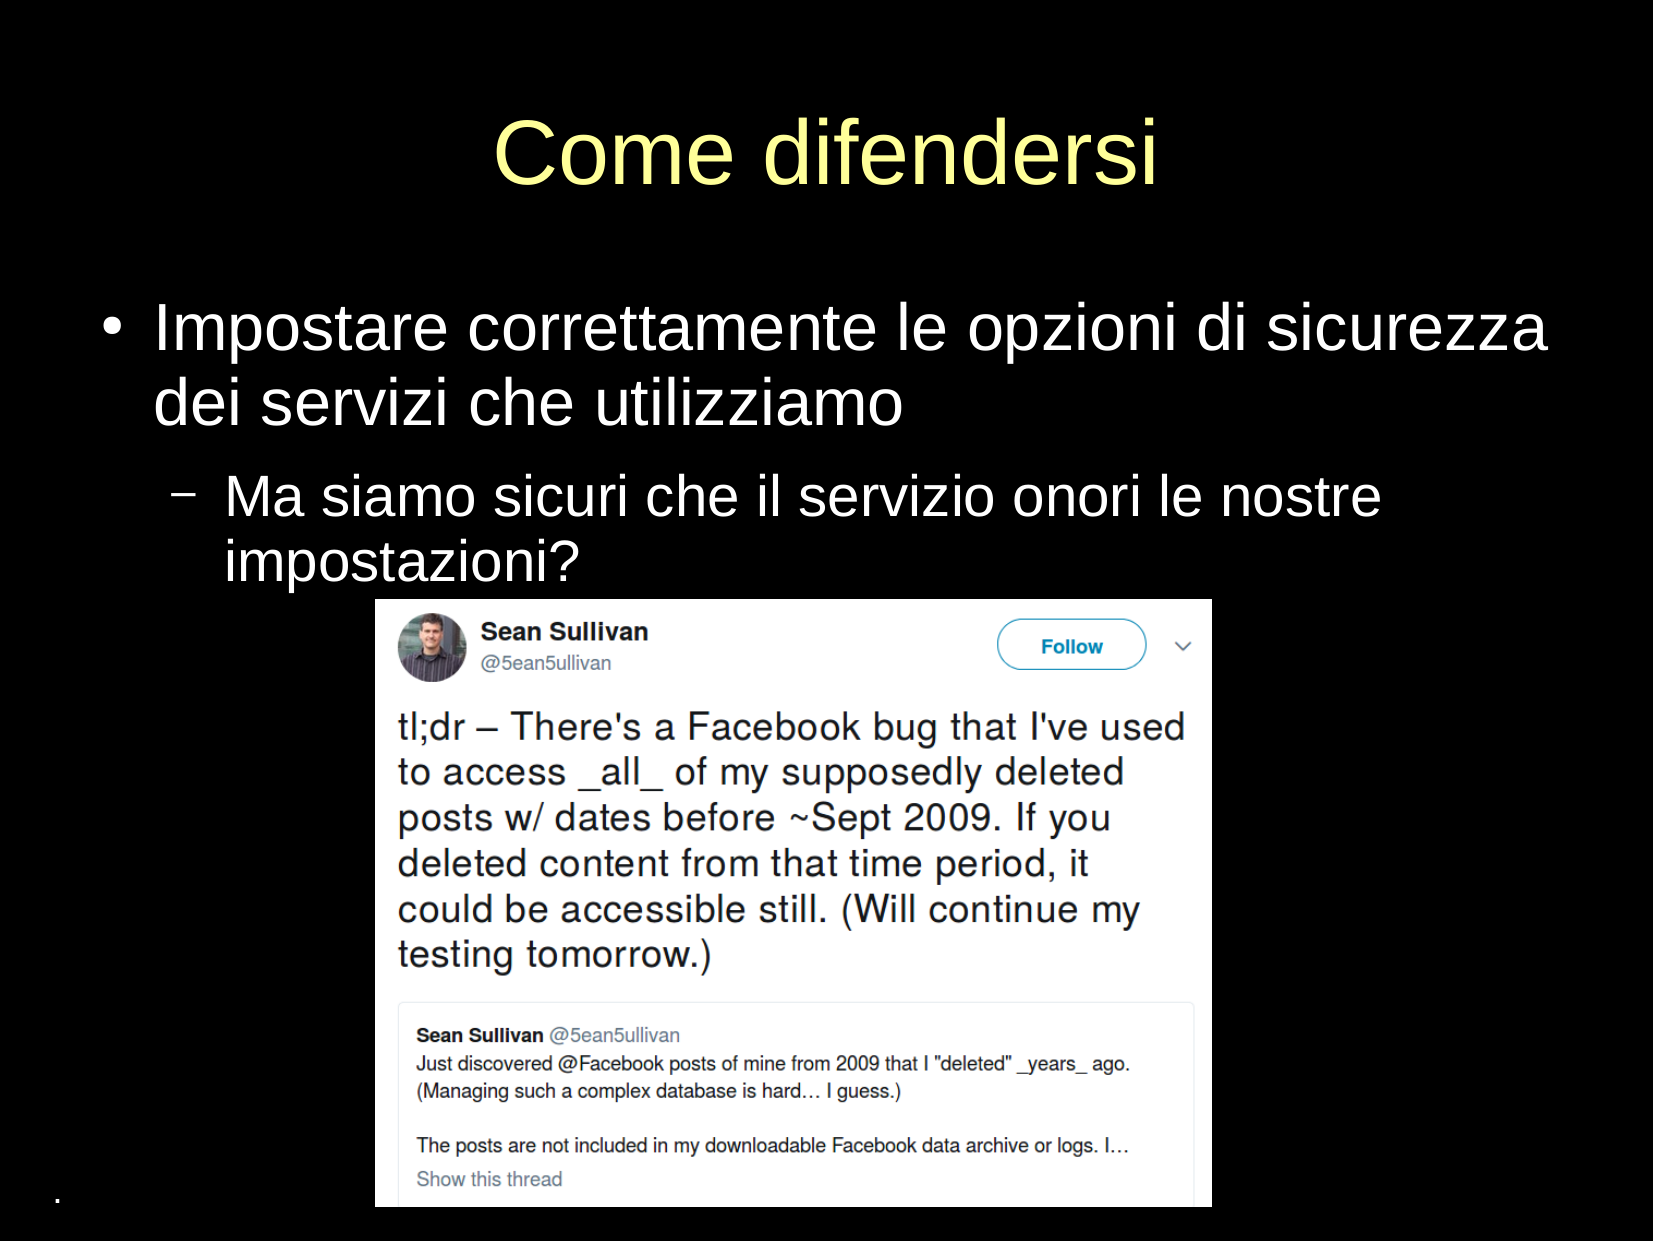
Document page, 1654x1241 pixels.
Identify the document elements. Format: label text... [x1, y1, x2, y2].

title Come difendersi [82, 49, 1571, 257]
list Impostare correttamente le opzioni di sicurezza dei servizi che utilizziamo Ma siamo sicuri che il servizio onori le nostre impostazioni? [82, 290, 1571, 1126]
picture [375, 599, 1212, 1207]
text_box . [37, 1162, 113, 1220]
